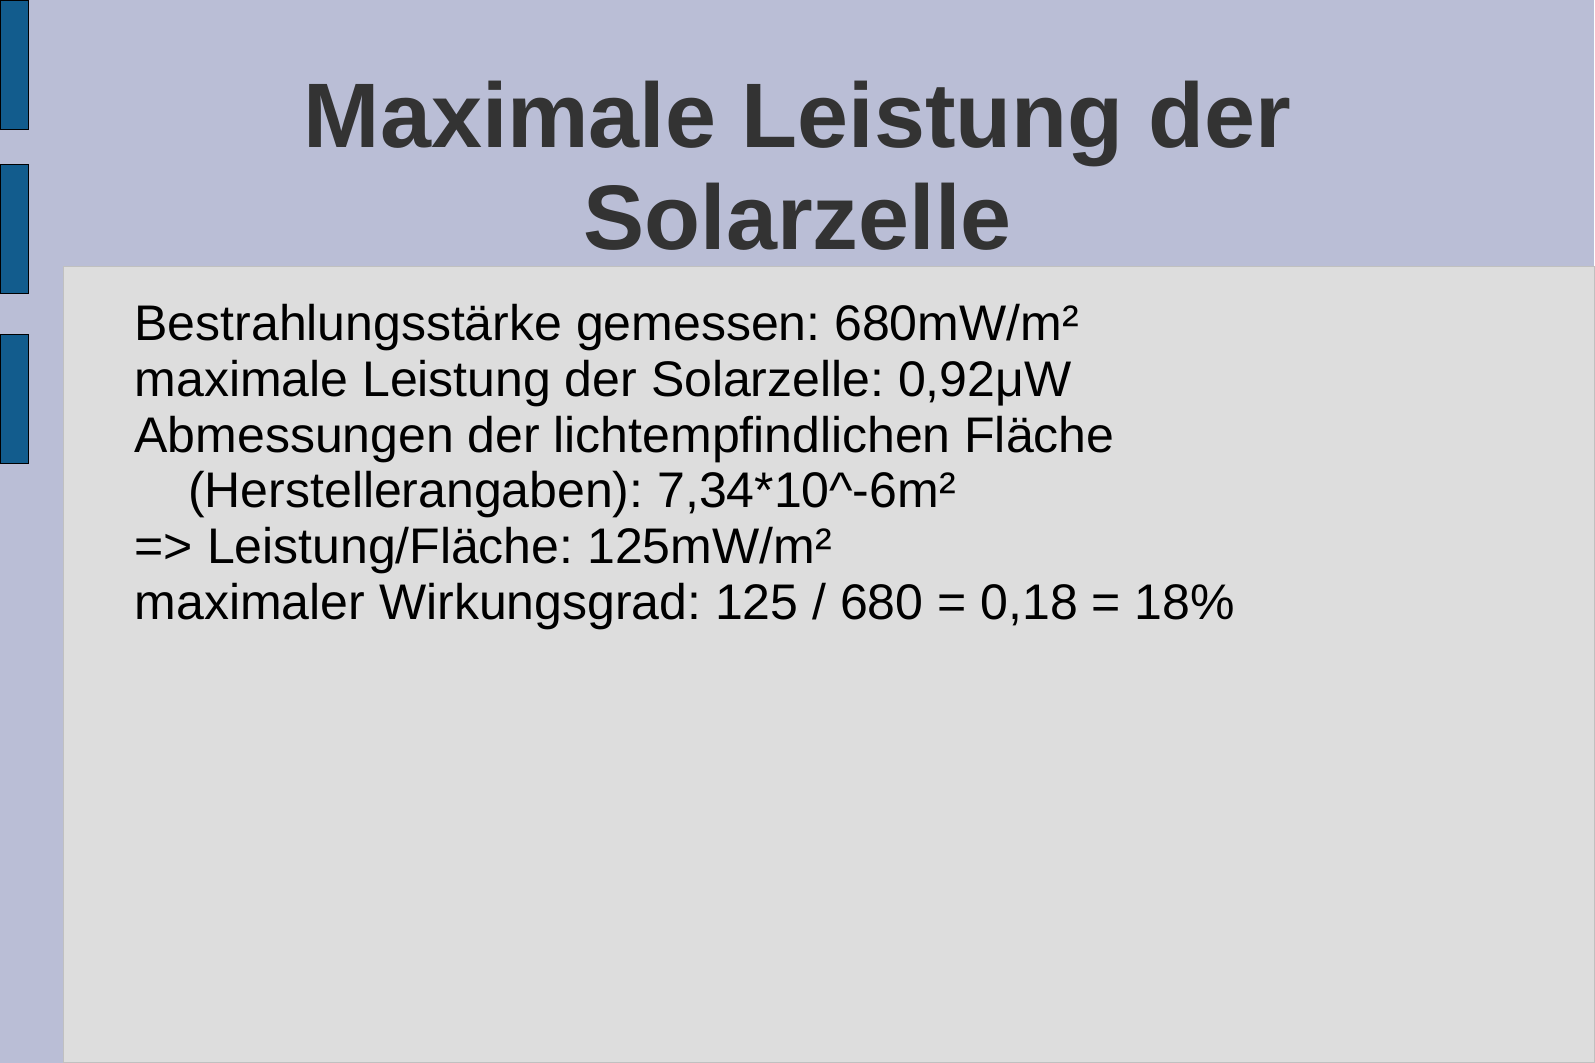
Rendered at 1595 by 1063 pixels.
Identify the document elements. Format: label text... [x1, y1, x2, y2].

list Bestrahlungsstärke gemessen: 680mW/m² maximale Leistung der Solarzelle: 0,92μW Abmessungen der lichtempfindlichen Fläche (Herstellerangaben): 7,34*10^-6m² => Leistung/Fläche: 125mW/m² maximaler Wirkungsgrad: 125 / 680 = 0,18 = 18% [117, 295, 1479, 966]
title Maximale Leistung der Solarzelle [117, 64, 1479, 270]
